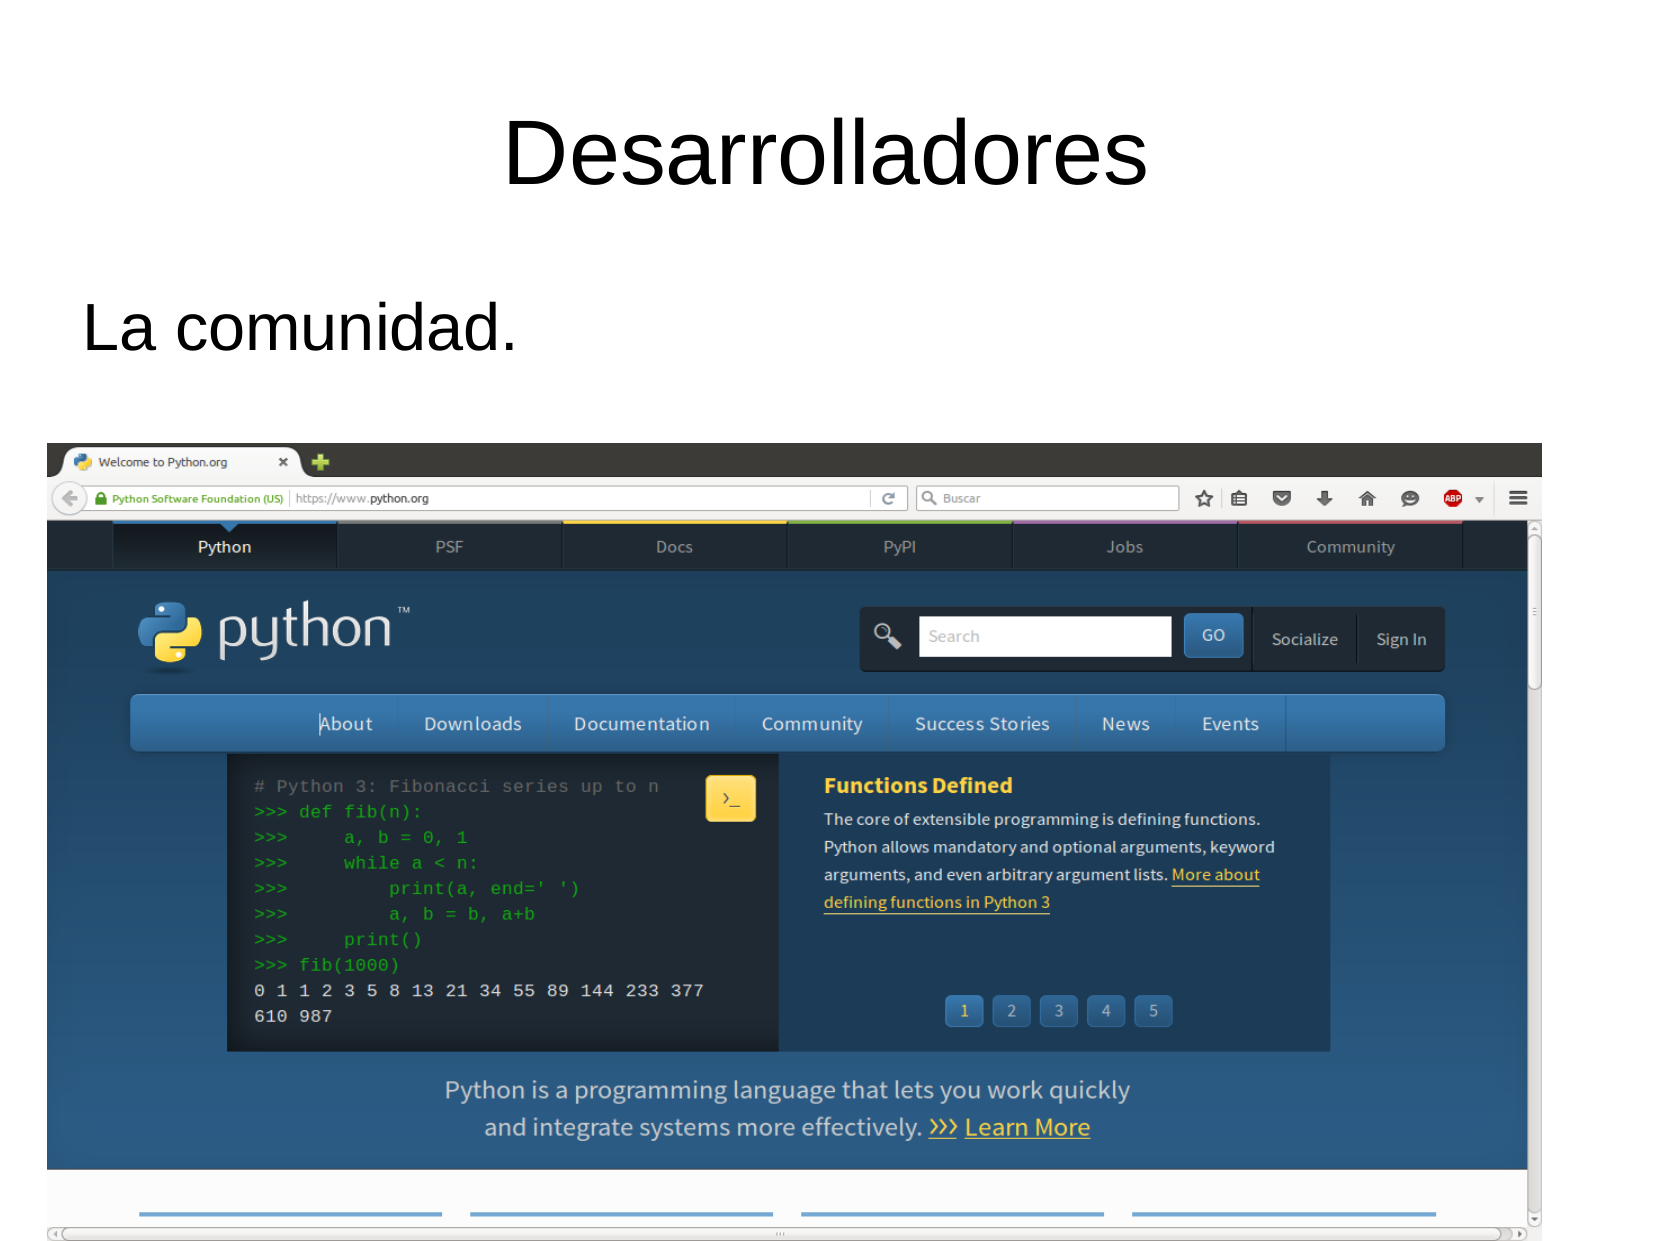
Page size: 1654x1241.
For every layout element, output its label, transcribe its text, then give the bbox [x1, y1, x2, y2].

picture [47, 443, 1542, 1241]
title Desarrolladores [82, 49, 1571, 257]
list La comunidad. [82, 290, 1571, 1010]
